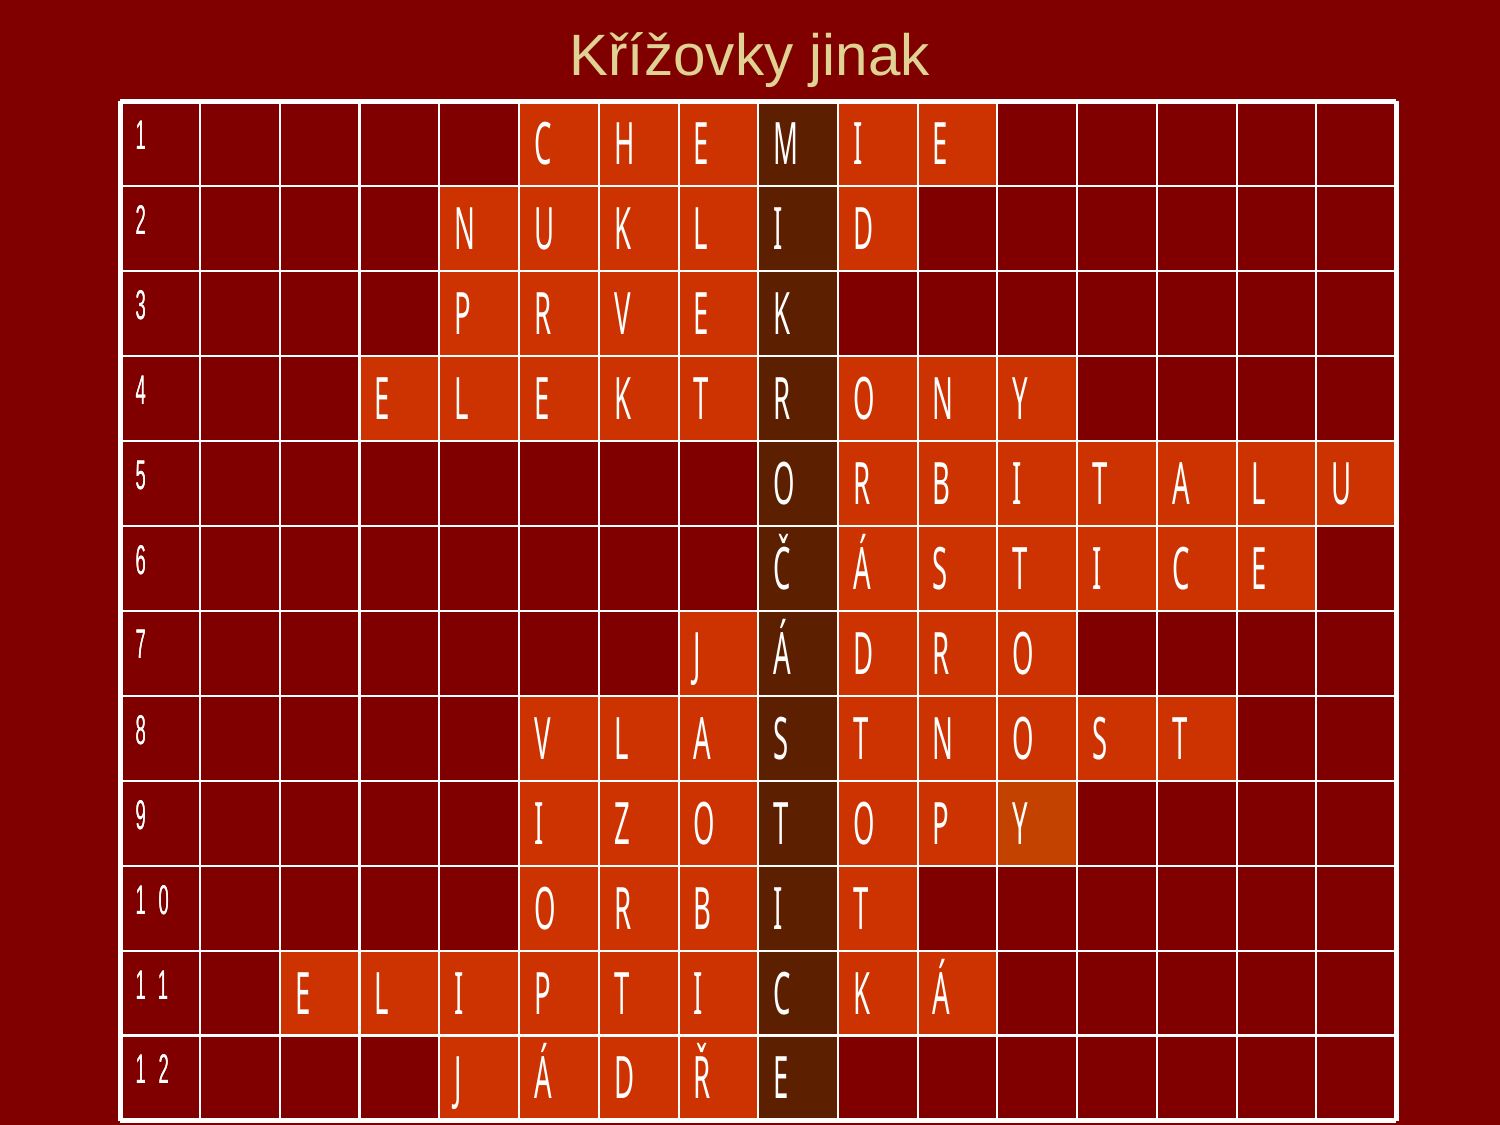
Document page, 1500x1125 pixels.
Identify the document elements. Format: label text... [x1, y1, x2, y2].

title Křížovky jinak [75, 14, 1426, 95]
picture [118, 99, 1401, 1125]
